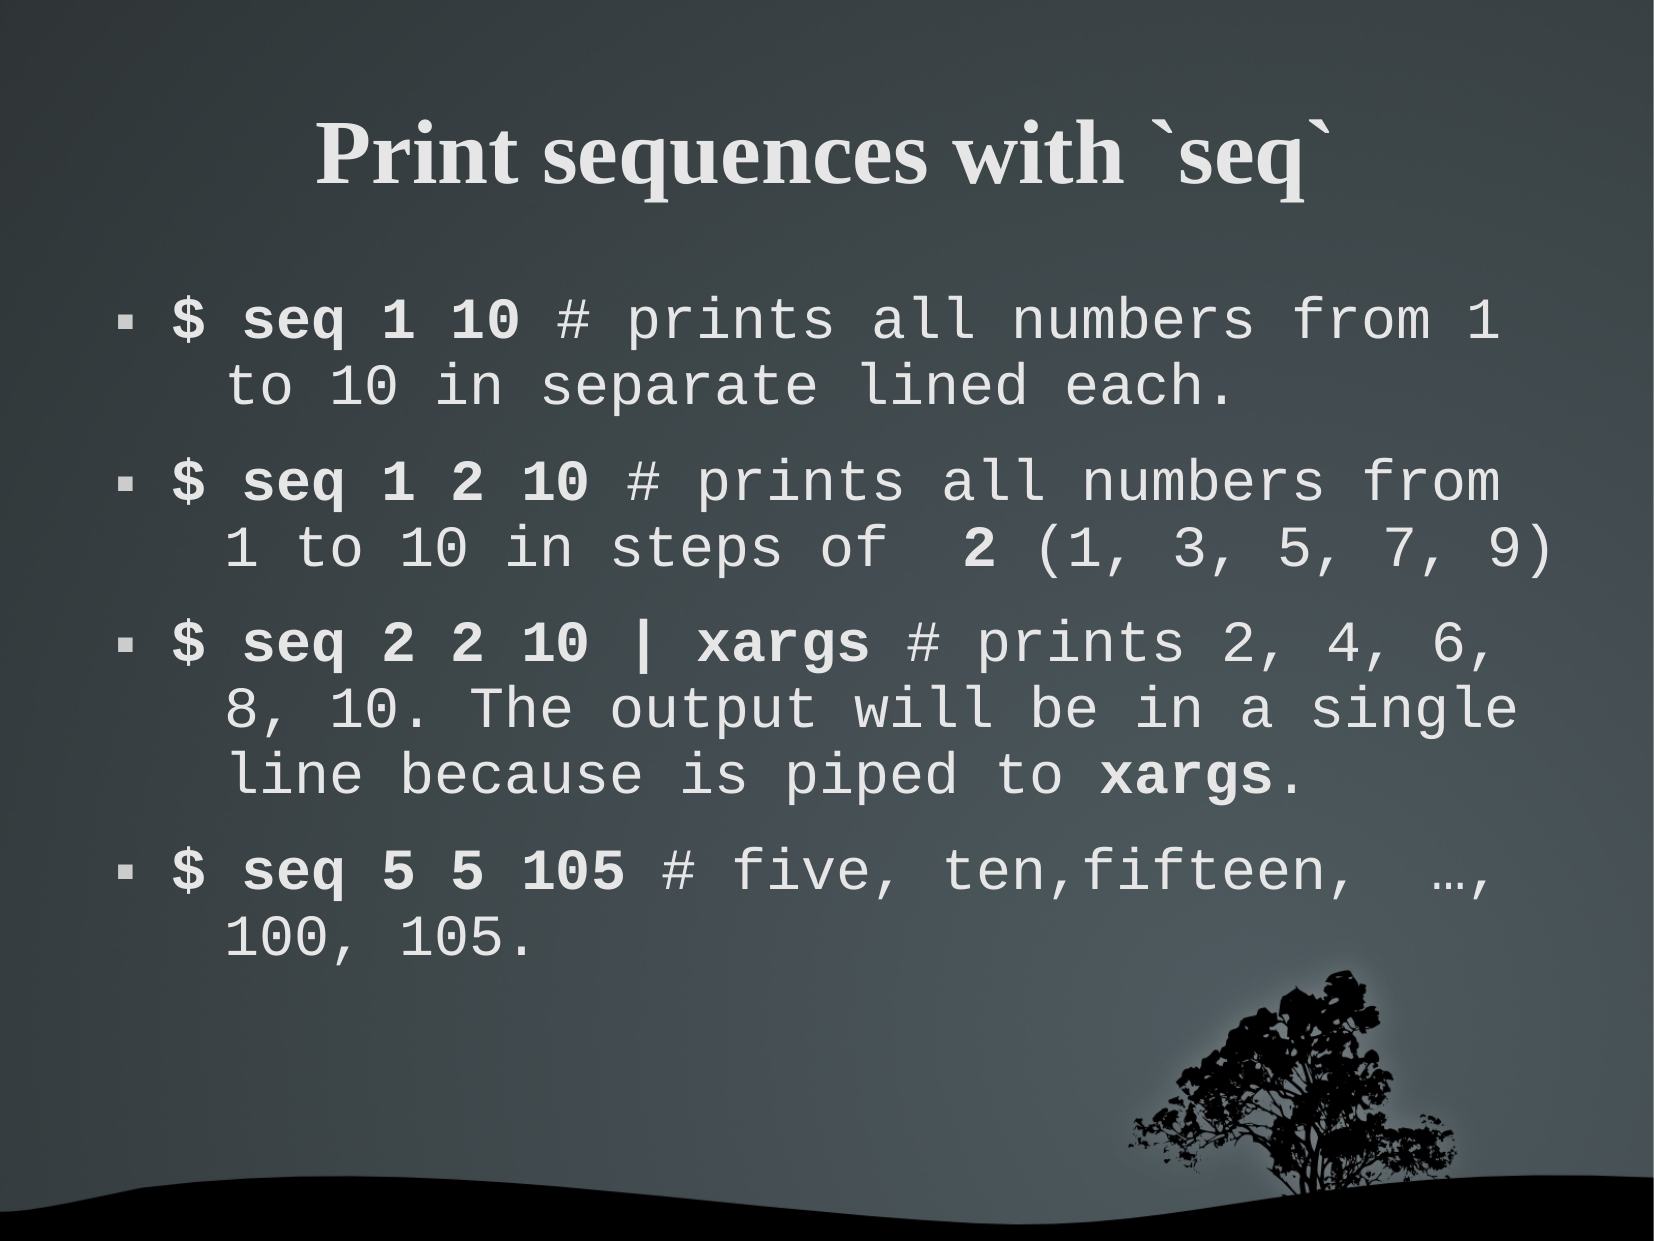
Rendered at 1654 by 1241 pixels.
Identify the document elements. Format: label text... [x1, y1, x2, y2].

list $ seq 1 10 # prints all numbers from 1 to 10 in separate lined each. $ seq 1 2 10 # prints all numbers from 1 to 10 in steps of 2 (1, 3, 5, 7, 9) $ seq 2 2 10 | xargs # prints 2, 4, 6, 8, 10. The output will be in a single line because is piped to xargs. $ seq 5 5 105 # five, ten,fifteen, …, 100, 105. [82, 290, 1571, 1109]
picture [0, 0, 1654, 1241]
title Print sequences with `seq` [82, 33, 1571, 273]
